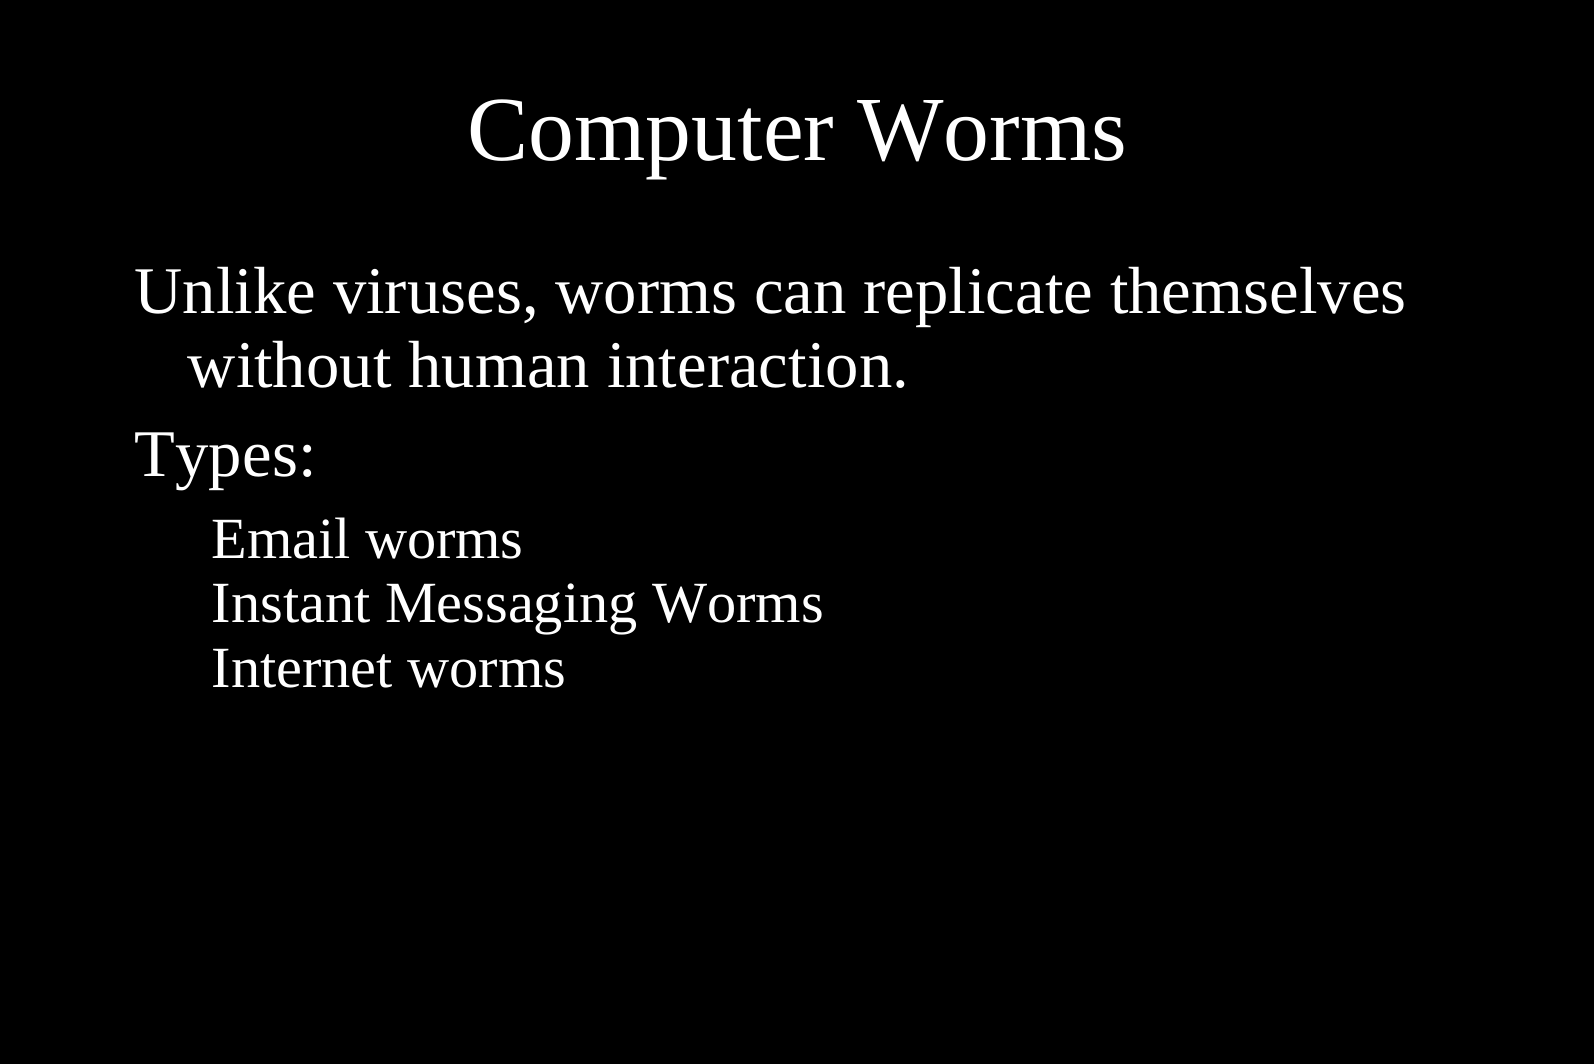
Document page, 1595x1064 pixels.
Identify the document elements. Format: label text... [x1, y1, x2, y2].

list Unlike viruses, worms can replicate themselves without human interaction. Types: Email worms Instant Messaging Worms Internet worms [117, 254, 1479, 1064]
title Computer Worms [117, 40, 1479, 219]
